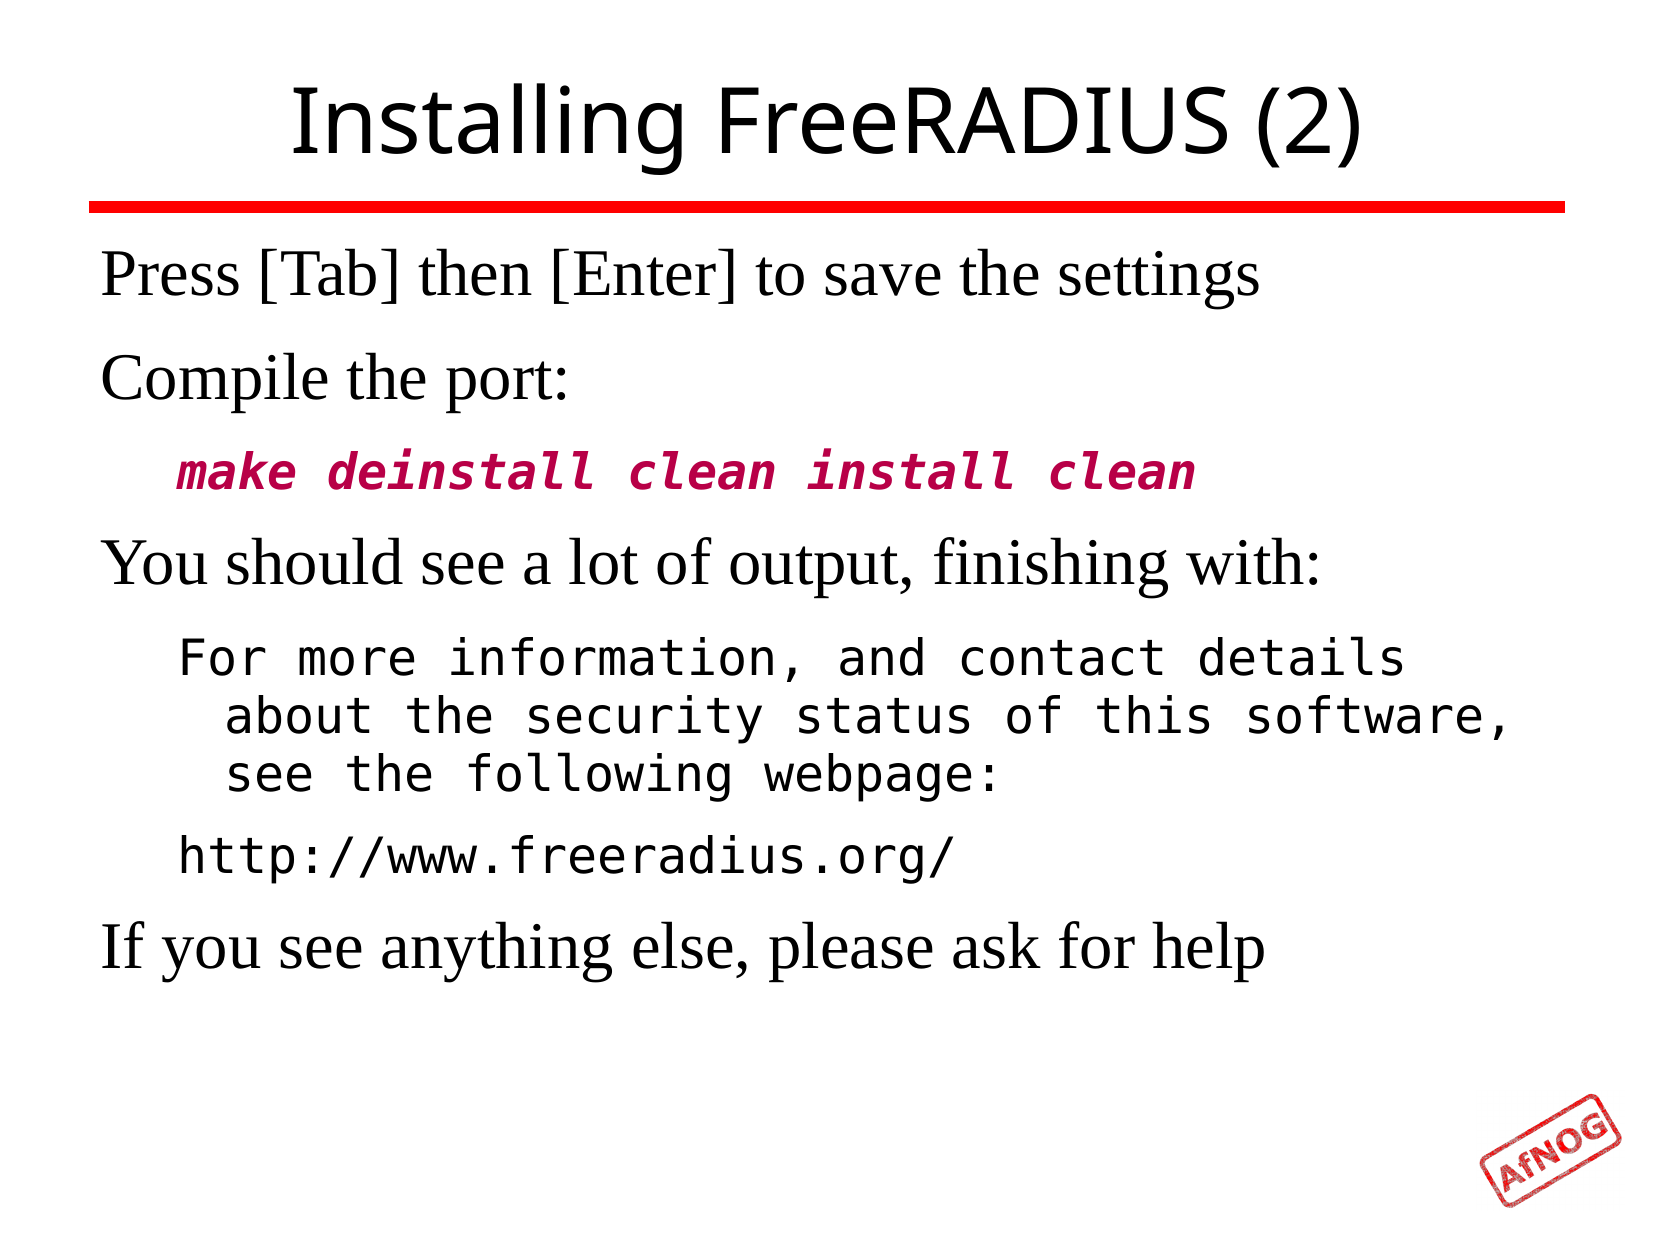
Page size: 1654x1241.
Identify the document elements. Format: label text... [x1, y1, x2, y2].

list Press [Tab] then [Enter] to save the settings Compile the port: make deinstall clean install clean You should see a lot of output, finishing with: For more information, and contact details about the security status of this software, see the following webpage: http://www.freeradius.org/ If you see anything else, please ask for help [82, 236, 1571, 1108]
picture [1476, 1090, 1625, 1211]
title Installing FreeRADIUS (2) [88, 29, 1565, 207]
